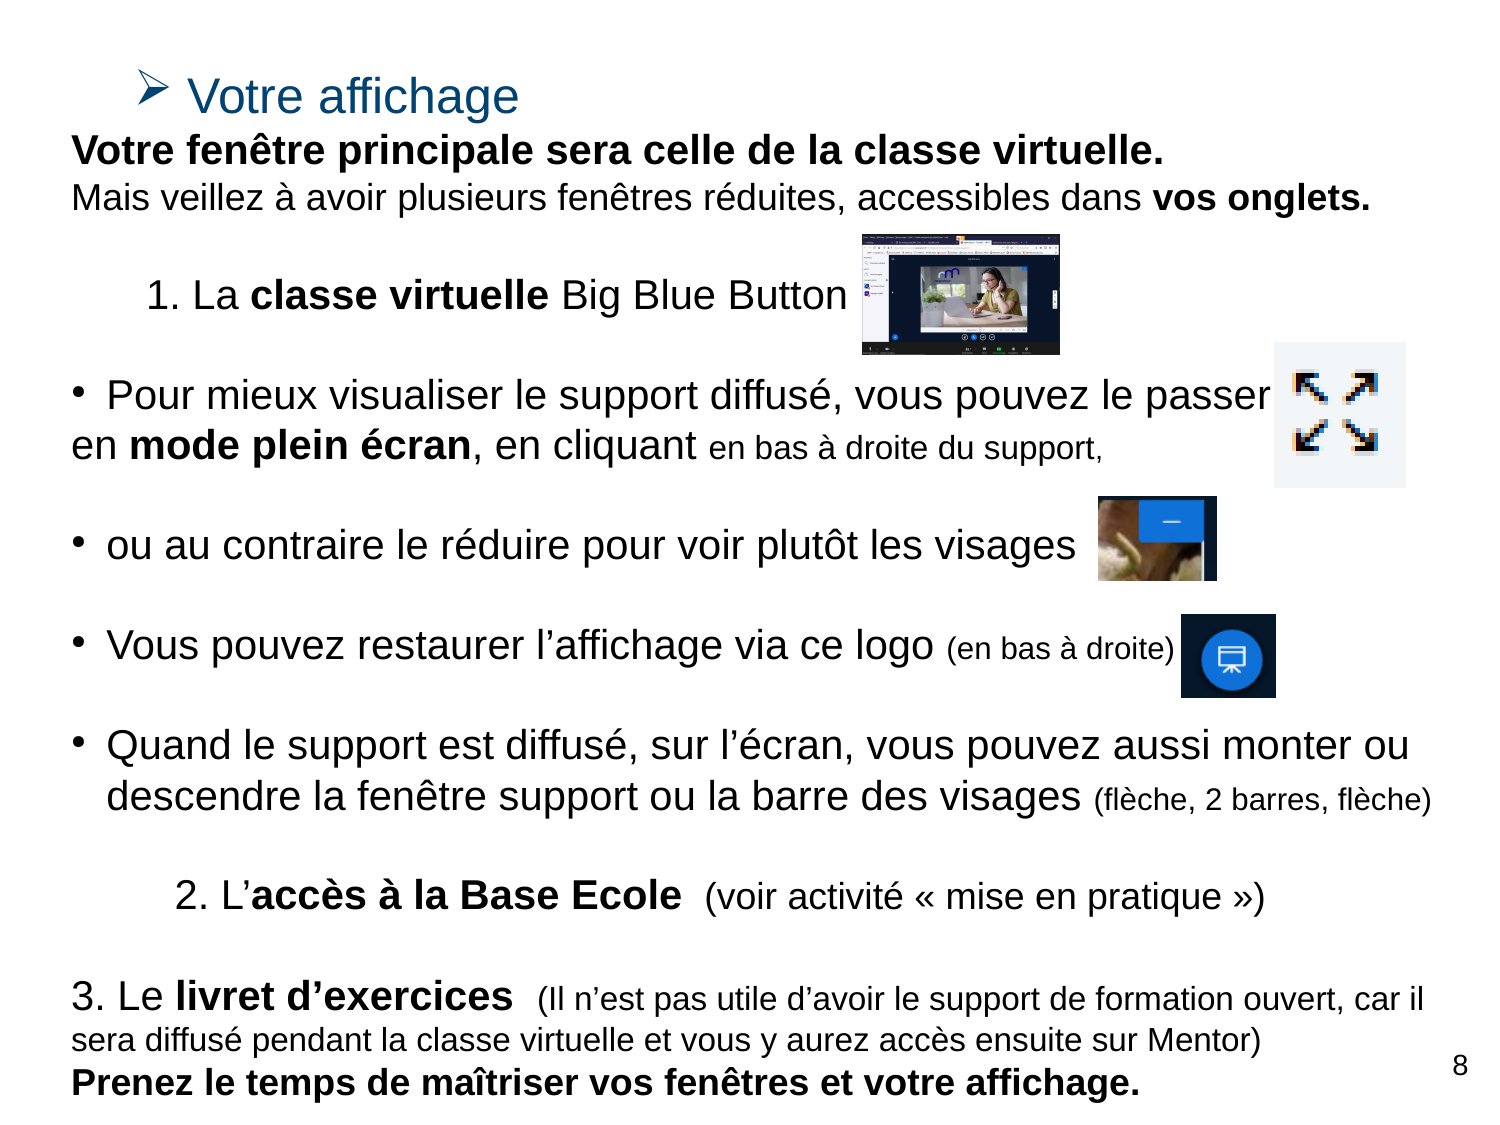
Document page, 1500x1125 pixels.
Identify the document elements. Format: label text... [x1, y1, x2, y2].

text_box Votre affichage [119, 18, 1274, 115]
text_box Votre fenêtre principale sera celle de la classe virtuelle. Mais veillez à avoir plusieurs fenêtres réduites, accessibles dans vos onglets. 1. La classe virtuelle Big Blue Button Pour mieux visualiser le support diffusé, vous pouvez le passer en mode plein écran, en cliquant en bas à droite du support, ou au contraire le réduire pour voir plutôt les visages Vous pouvez restaurer l’affichage via ce logo (en bas à droite) Quand le support est diffusé, sur l’écran, vous pouvez aussi monter ou descendre la fenêtre support ou la barre des visages (flèche, 2 barres, flèche) 2. L’accès à la Base Ecole (voir activité « mise en pratique ») 3. Le livret d’exercices (Il n’est pas utile d’avoir le support de formation ouvert, car il sera diffusé pendant la classe virtuelle et vous y aurez accès ensuite sur Mentor) Prenez le temps de maîtriser vos fenêtres et votre affichage. [56, 115, 1460, 1125]
picture [1181, 614, 1276, 698]
picture [862, 234, 1060, 355]
picture [1098, 496, 1217, 581]
picture [1274, 342, 1406, 488]
